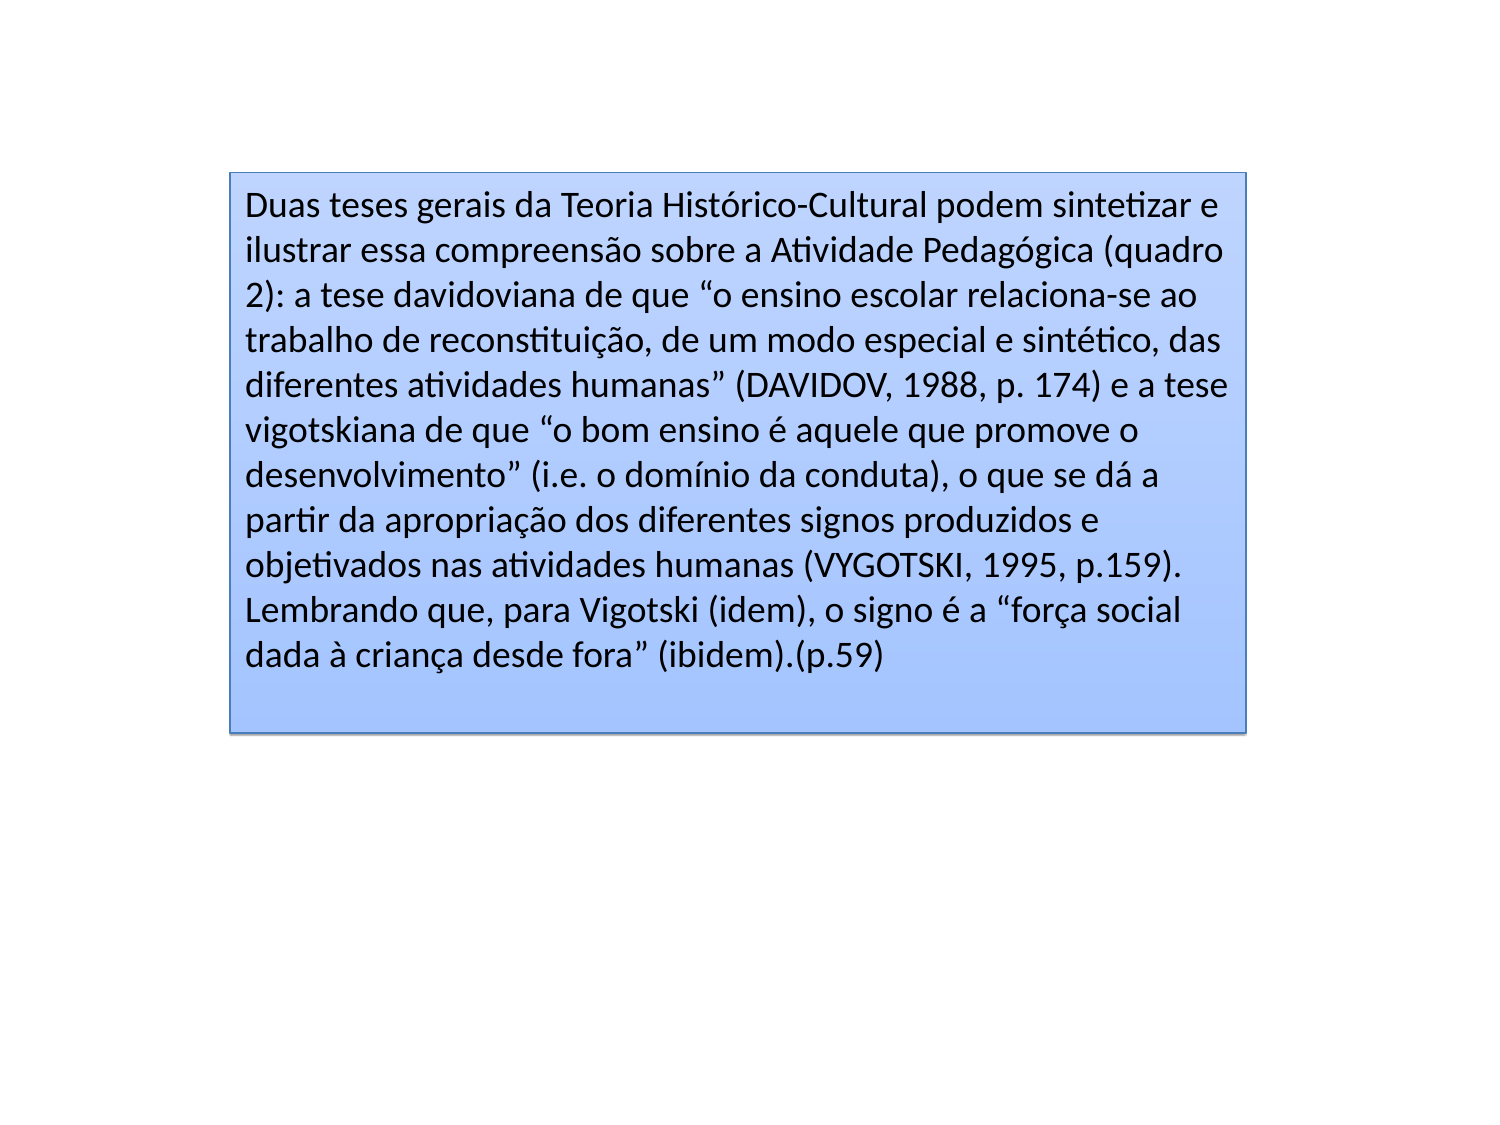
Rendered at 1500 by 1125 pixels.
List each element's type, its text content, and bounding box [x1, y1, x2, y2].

text_box Duas teses gerais da Teoria Histórico-Cultural podem sintetizar e ilustrar essa compreensão sobre a Atividade Pedagógica (quadro 2): a tese davidoviana de que “o ensino escolar relaciona-se ao trabalho de reconstituição, de um modo especial e sintético, das diferentes atividades humanas” (DAVIDOV, 1988, p. 174) e a tese vigotskiana de que “o bom ensino é aquele que promove o desenvolvimento” (i.e. o domínio da conduta), o que se dá a partir da apropriação dos diferentes signos produzidos e objetivados nas atividades humanas (VYGOTSKI, 1995, p.159). Lembrando que, para Vigotski (idem), o signo é a “força social dada à criança desde fora” (ibidem).(p.59) [230, 172, 1247, 734]
